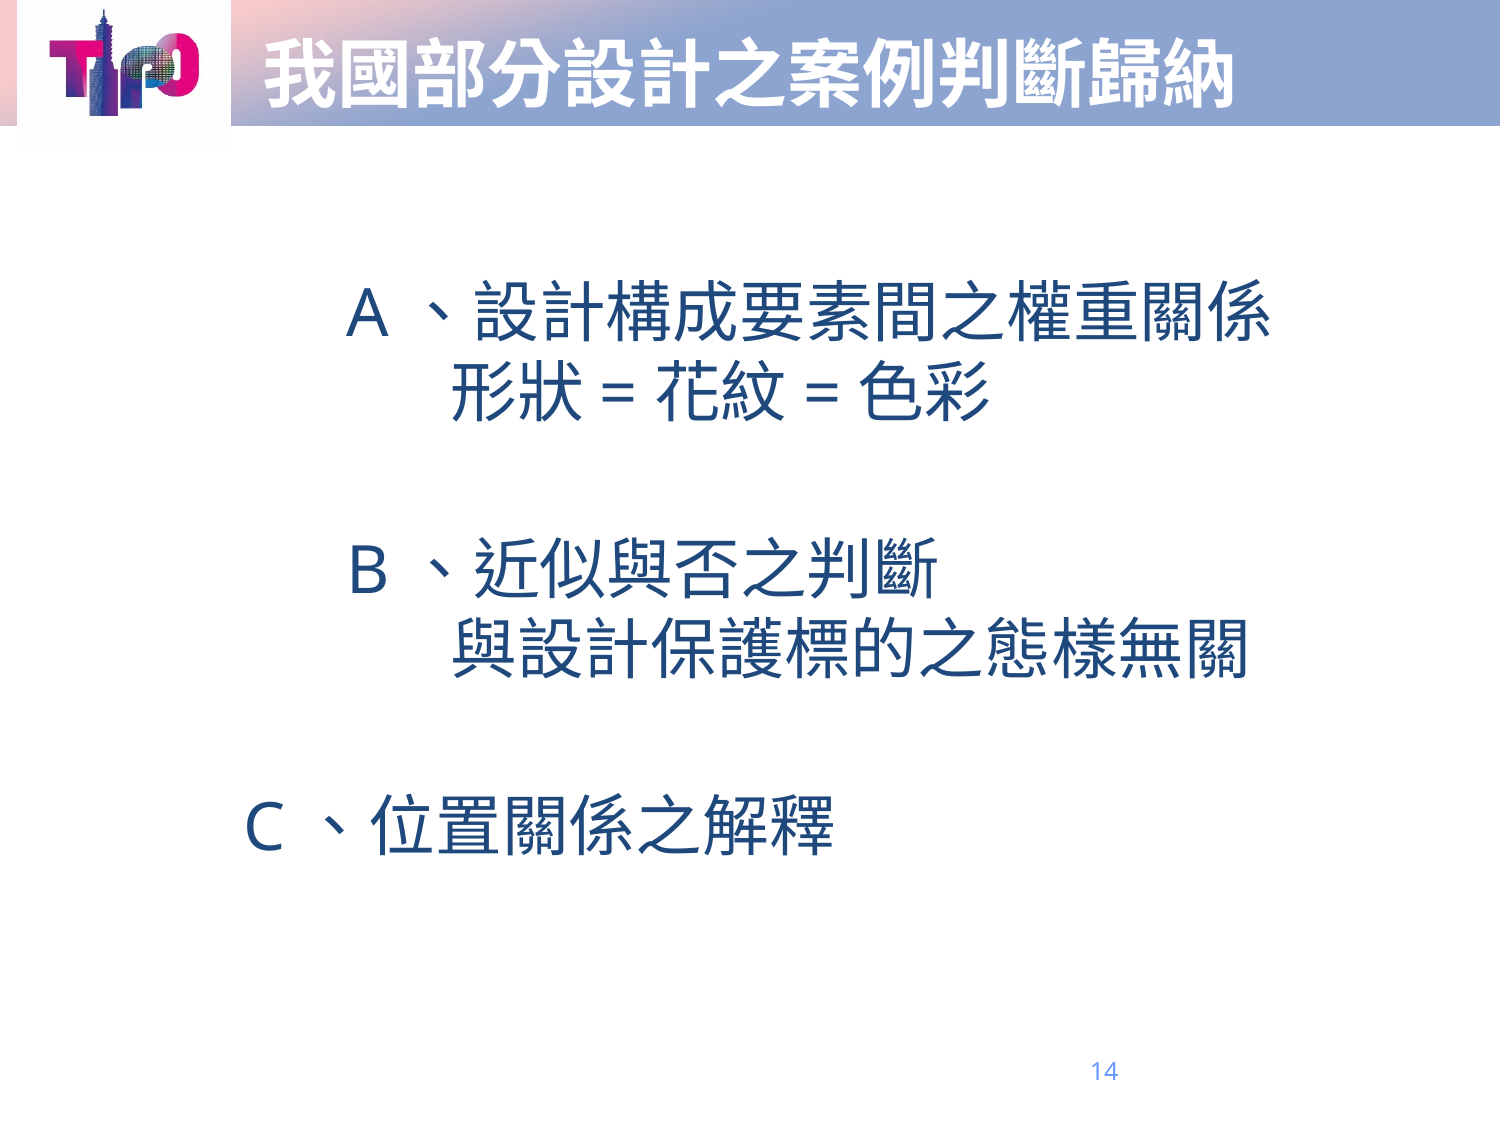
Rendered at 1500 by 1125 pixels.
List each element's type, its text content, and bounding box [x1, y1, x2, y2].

title 我國部分設計之案例判斷歸納 [0, 19, 1500, 124]
text_box 14 [1074, 1042, 1426, 1103]
list A、設計構成要素間之權重關係 形狀=花紋=色彩 B、近似與否之判斷 與設計保護標的之態樣無關 C、位置關係之解釋 [228, 262, 1329, 1005]
